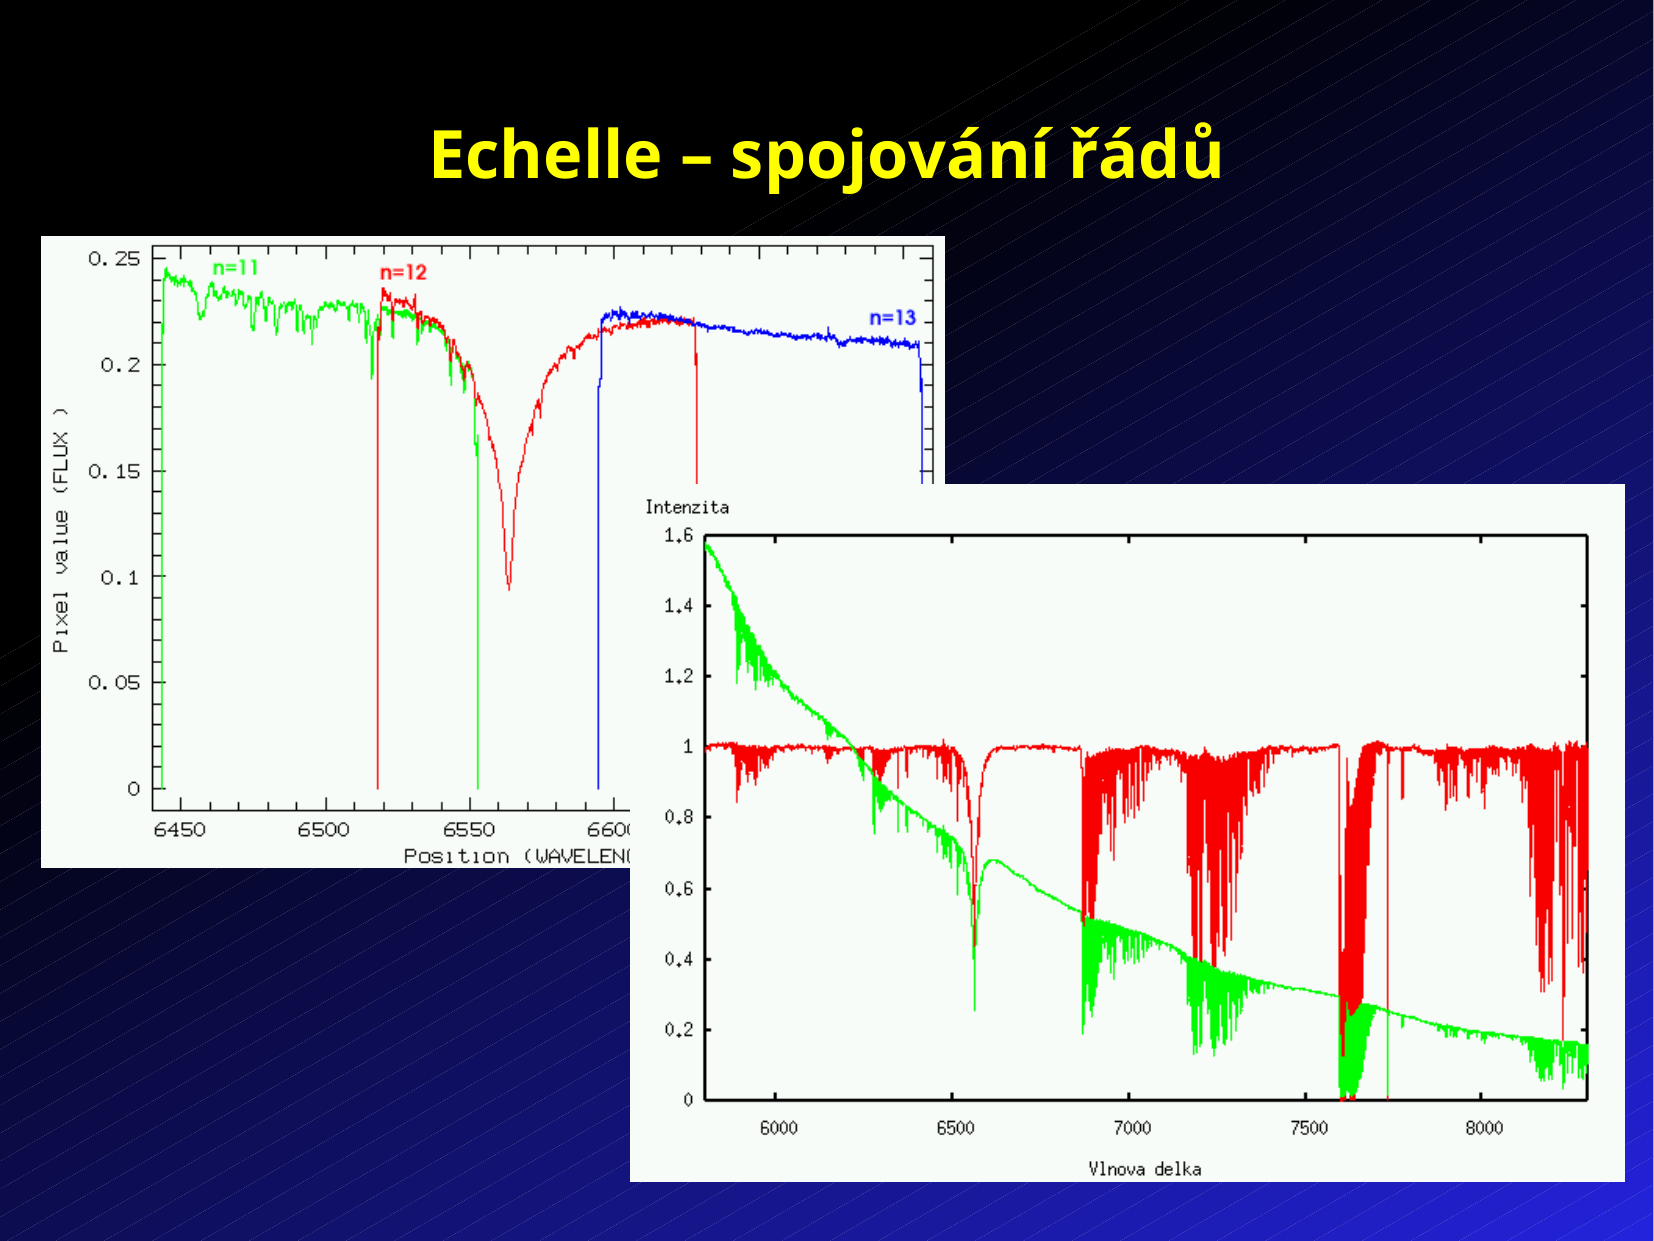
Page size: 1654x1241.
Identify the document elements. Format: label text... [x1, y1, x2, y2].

title Echelle – spojování řádů [82, 49, 1571, 257]
picture [41, 236, 1625, 1182]
